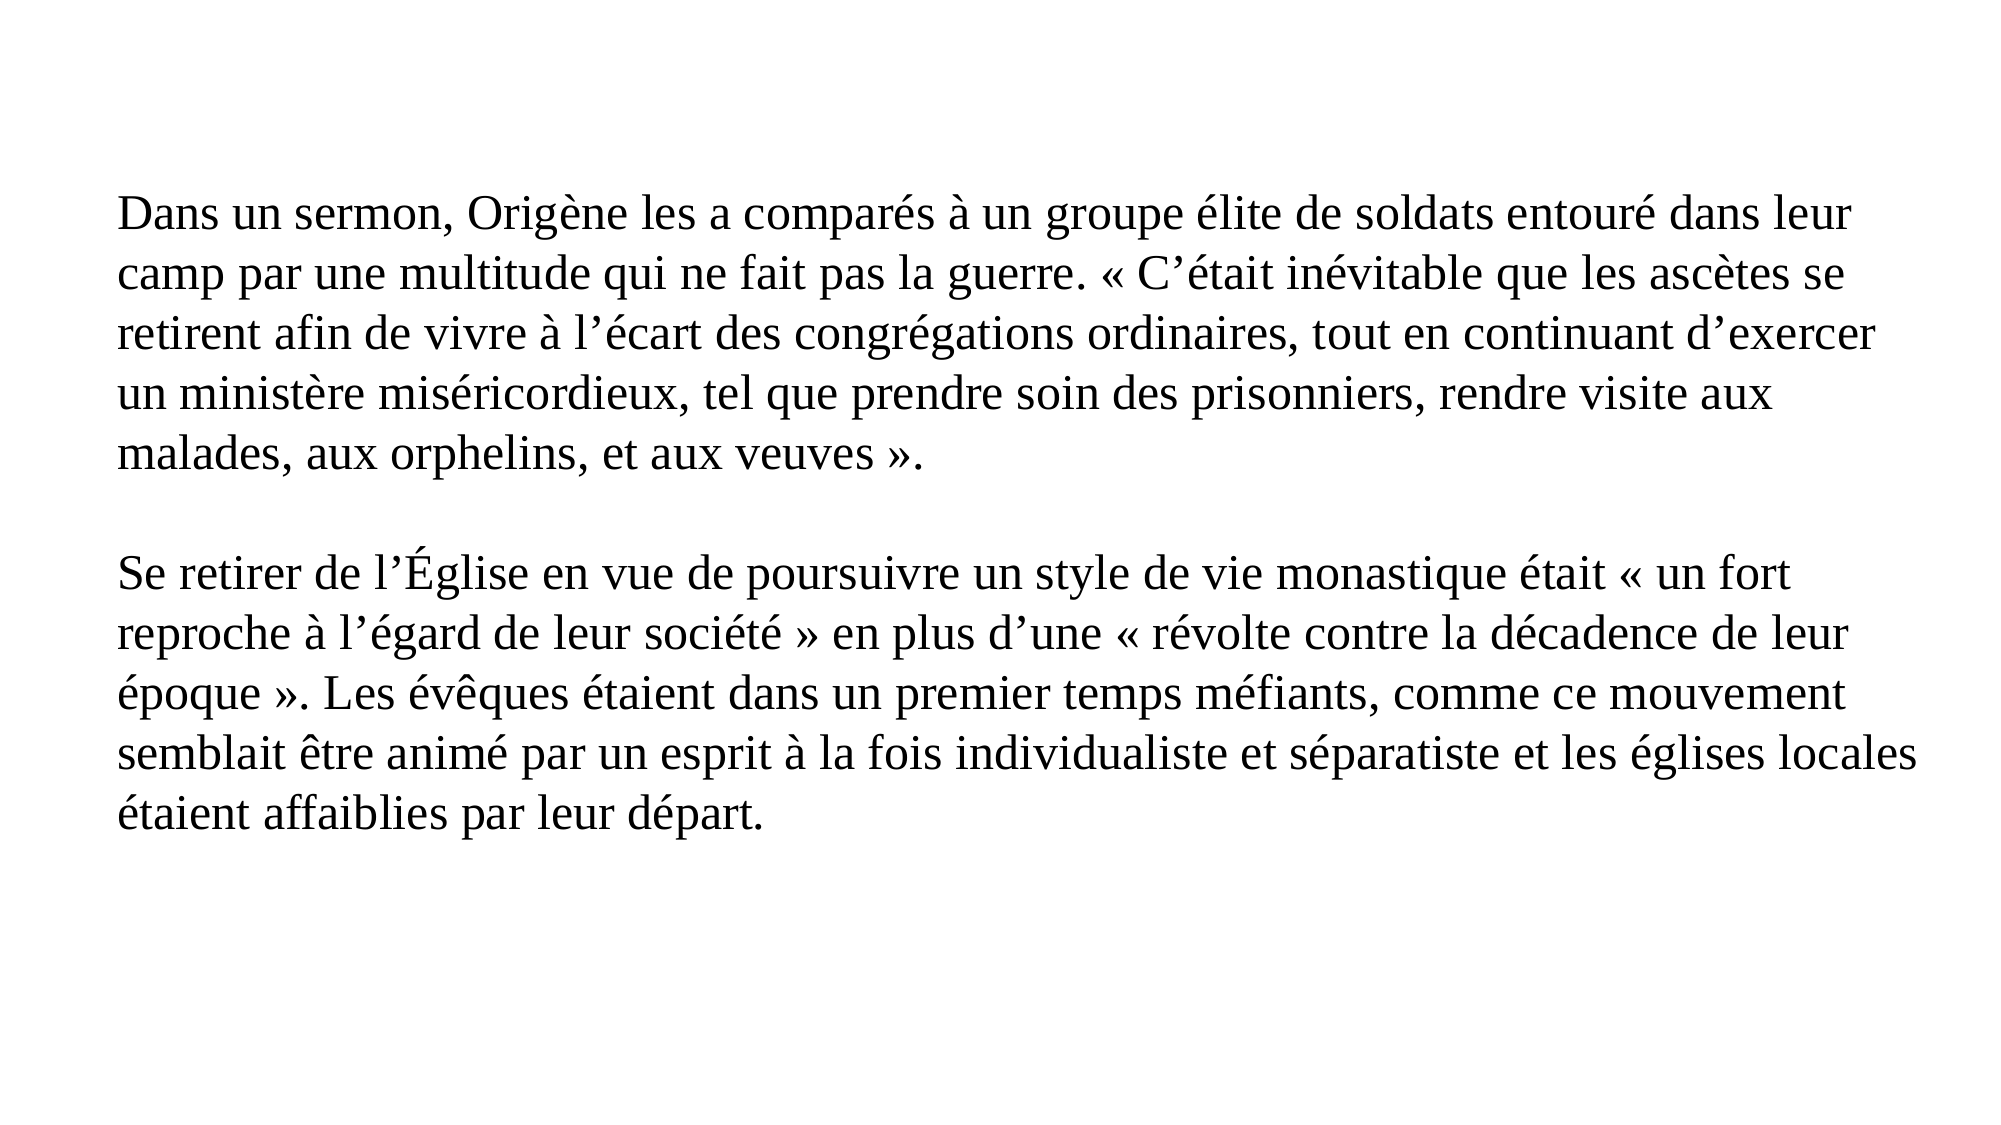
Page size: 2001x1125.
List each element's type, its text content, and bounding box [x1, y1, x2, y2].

text_box Dans un sermon, Origène les a comparés à un groupe élite de soldats entouré dans leur camp par une multitude qui ne fait pas la guerre. « C’était inévitable que les ascètes se retirent afin de vivre à l’écart des congrégations ordinaires, tout en continuant d’exercer un ministère miséricordieux, tel que prendre soin des prisonniers, rendre visite aux malades, aux orphelins, et aux veuves ». Se retirer de l’Église en vue de poursuivre un style de vie monastique était « un fort reproche à l’égard de leur société » en plus d’une « révolte contre la décadence de leur époque ». Les évêques étaient dans un premier temps méfiants, comme ce mouvement semblait être animé par un esprit à la fois individualiste et séparatiste et les églises locales étaient affaiblies par leur départ. [101, 172, 1937, 854]
